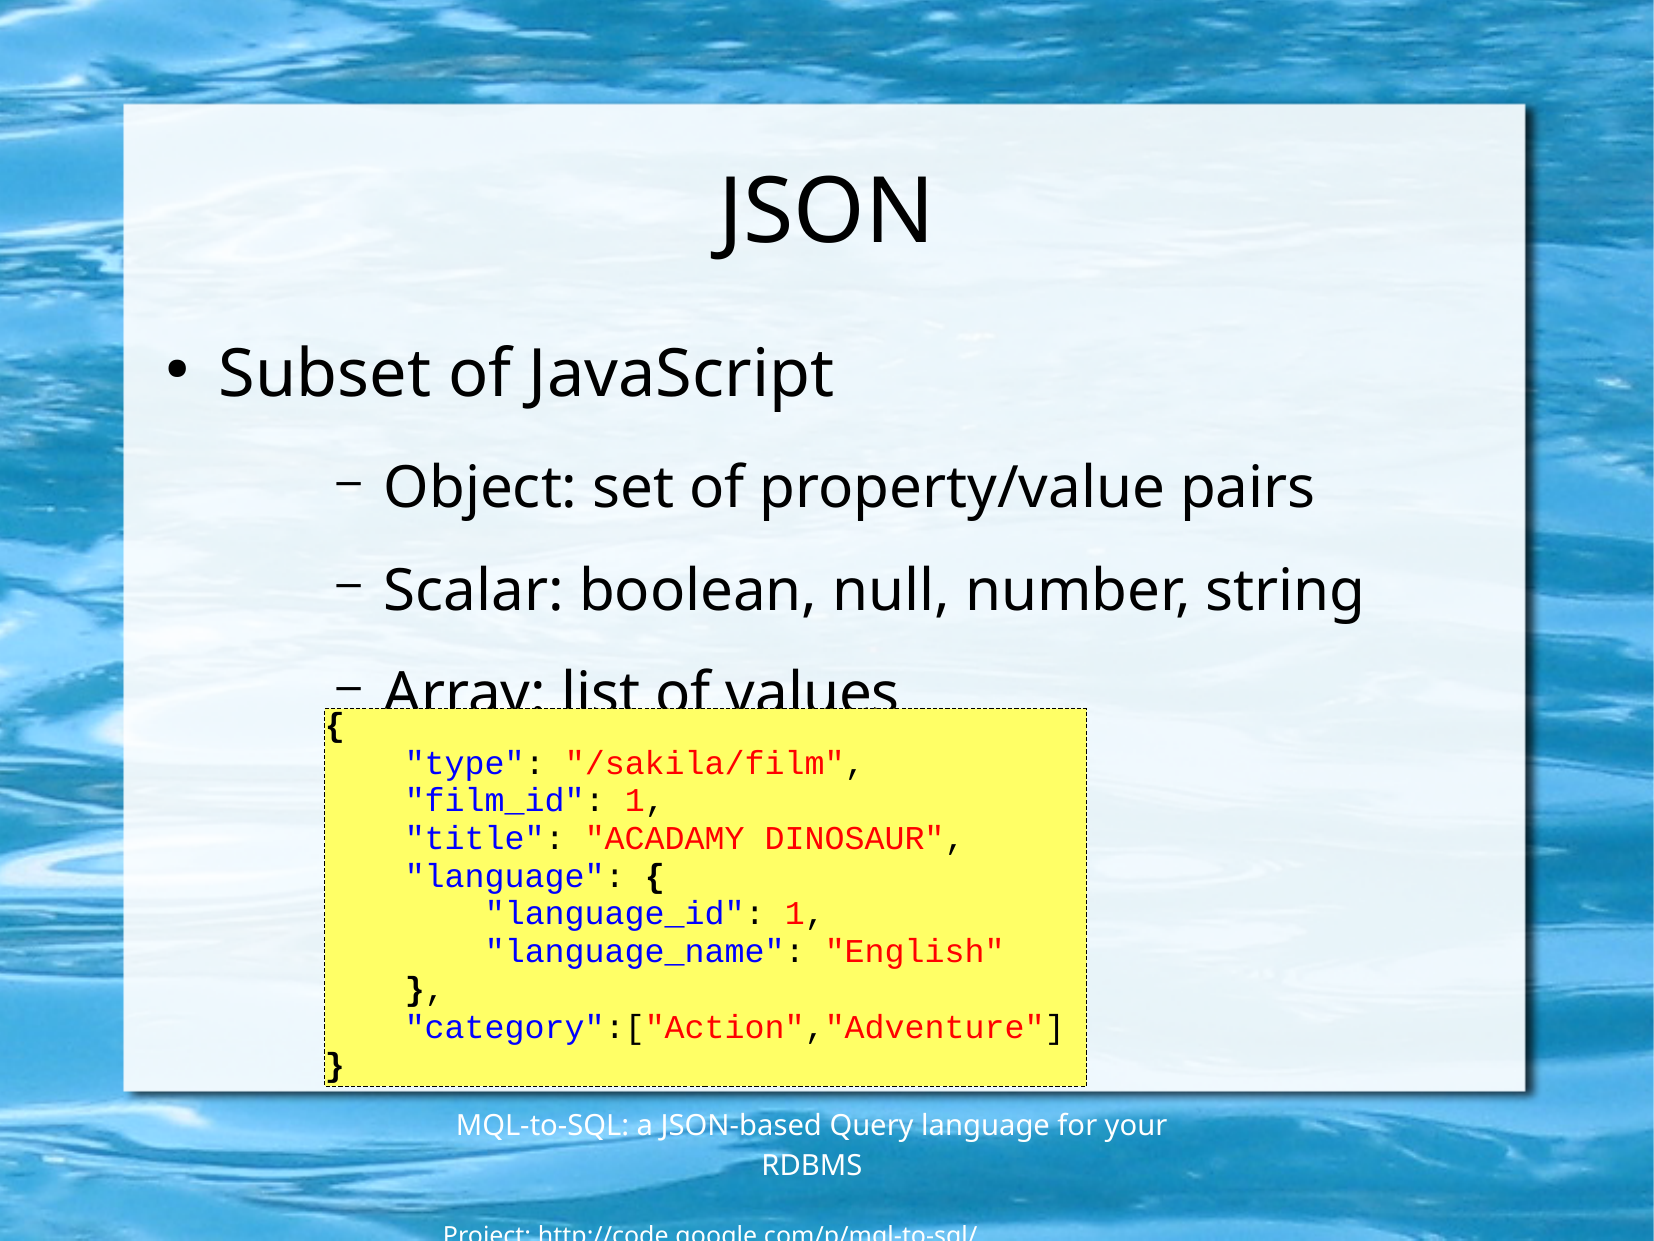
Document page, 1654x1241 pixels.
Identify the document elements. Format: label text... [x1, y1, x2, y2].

picture [0, 0, 1654, 1241]
picture [628, 1232, 635, 1241]
picture [914, 1232, 921, 1241]
picture [575, 1232, 583, 1241]
picture [725, 1232, 732, 1241]
picture [679, 1232, 686, 1241]
picture [780, 1232, 787, 1241]
picture [795, 1232, 802, 1241]
picture [950, 1232, 957, 1241]
title JSON [147, 118, 1506, 296]
list { "type": "/sakila/film", "film_id": 1, "title": "ACADAMY DINOSAUR", "language": { "language_id": 1, "language_name": "English" }, "category":["Action","Adventure"] } [324, 708, 1087, 1087]
list Subset of JavaScript Object: set of property/value pairs Scalar: boolean, null, number, string Array: list of values [147, 324, 1506, 1049]
picture [804, 1232, 810, 1241]
picture [643, 1232, 650, 1241]
picture [876, 1232, 883, 1241]
picture [710, 1232, 717, 1241]
picture [541, 1232, 548, 1241]
picture [827, 1232, 835, 1241]
picture [447, 1228, 454, 1235]
picture [694, 1232, 701, 1241]
picture [852, 1232, 859, 1241]
picture [471, 1232, 478, 1241]
picture [861, 1232, 867, 1241]
